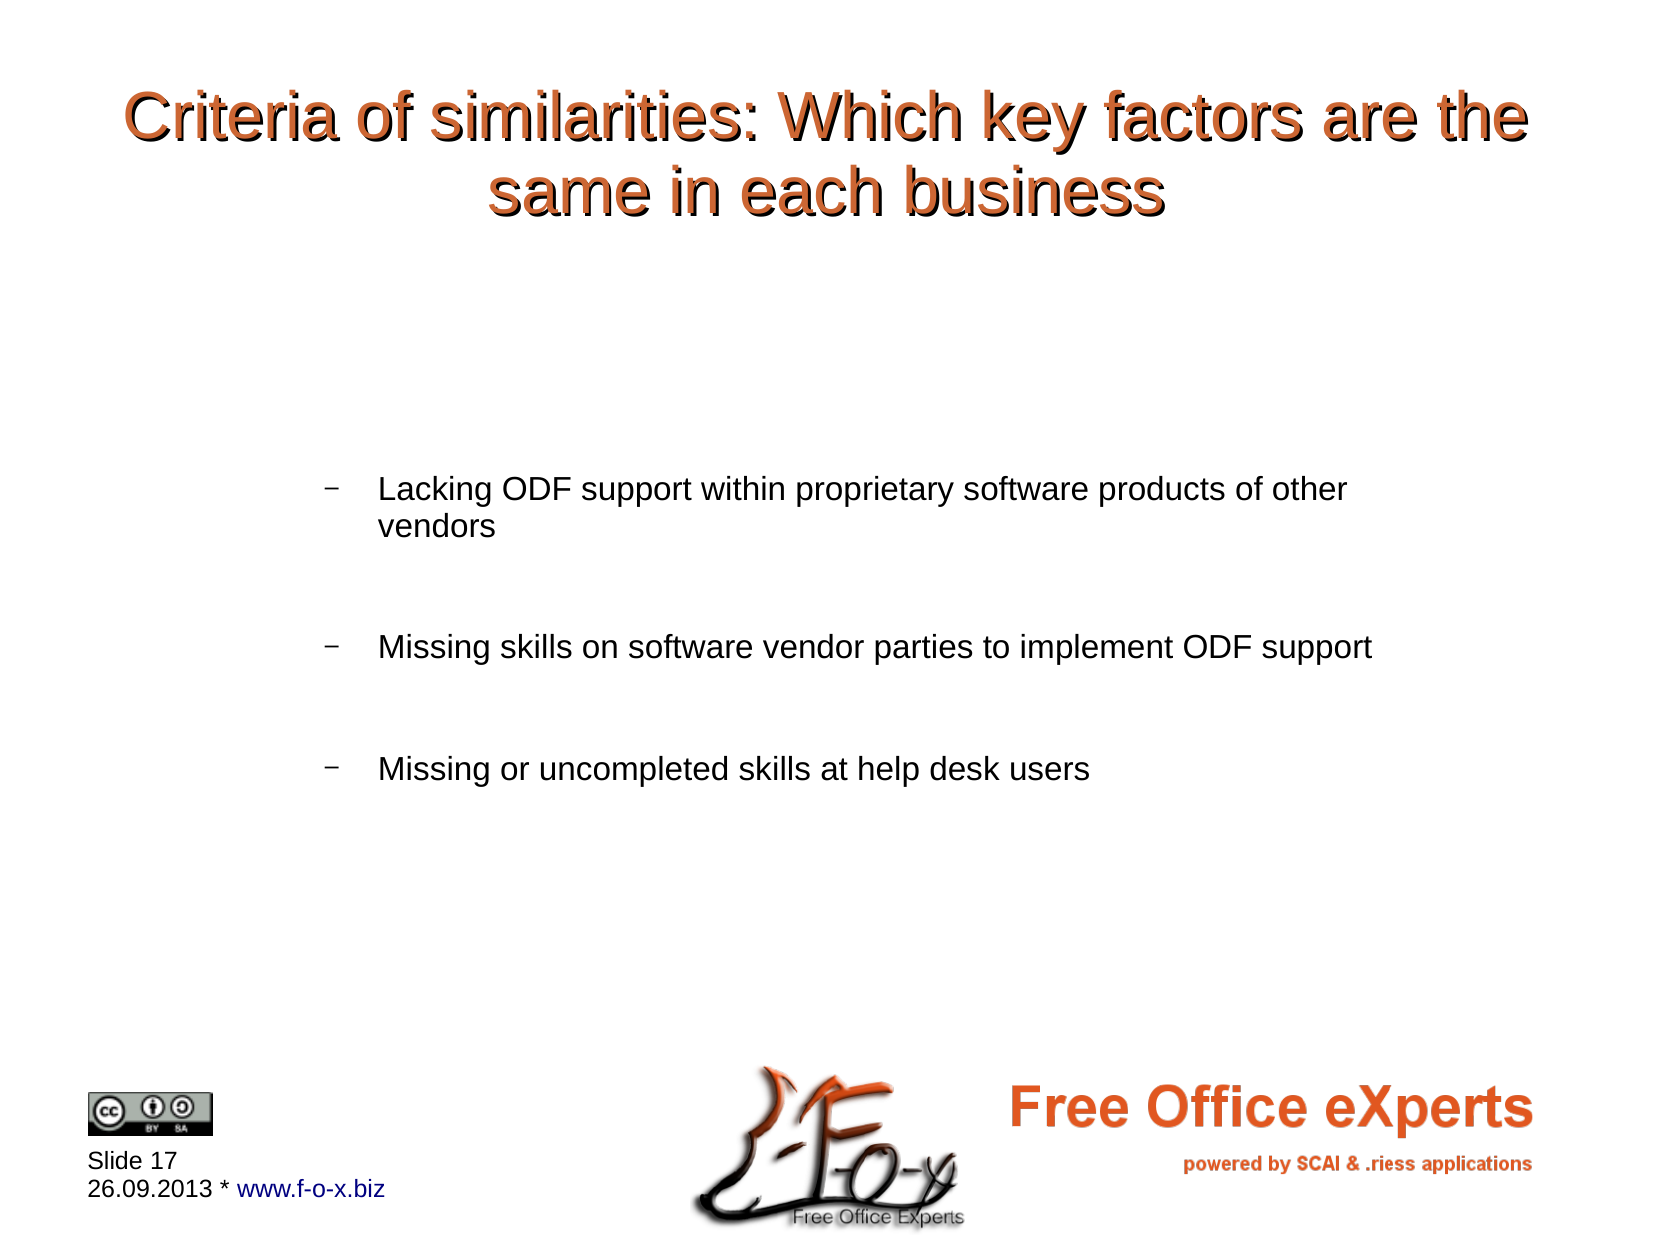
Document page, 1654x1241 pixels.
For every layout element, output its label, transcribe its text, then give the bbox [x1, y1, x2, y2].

picture [88, 1092, 213, 1136]
title Criteria of similarities: Which key factors are the same in each business [82, 49, 1571, 257]
picture [690, 1052, 1565, 1236]
list Lacking ODF support within proprietary software products of other vendors Missing skills on software vendor parties to implement ODF support Missing or uncompleted skills at help desk users [236, 349, 1418, 975]
